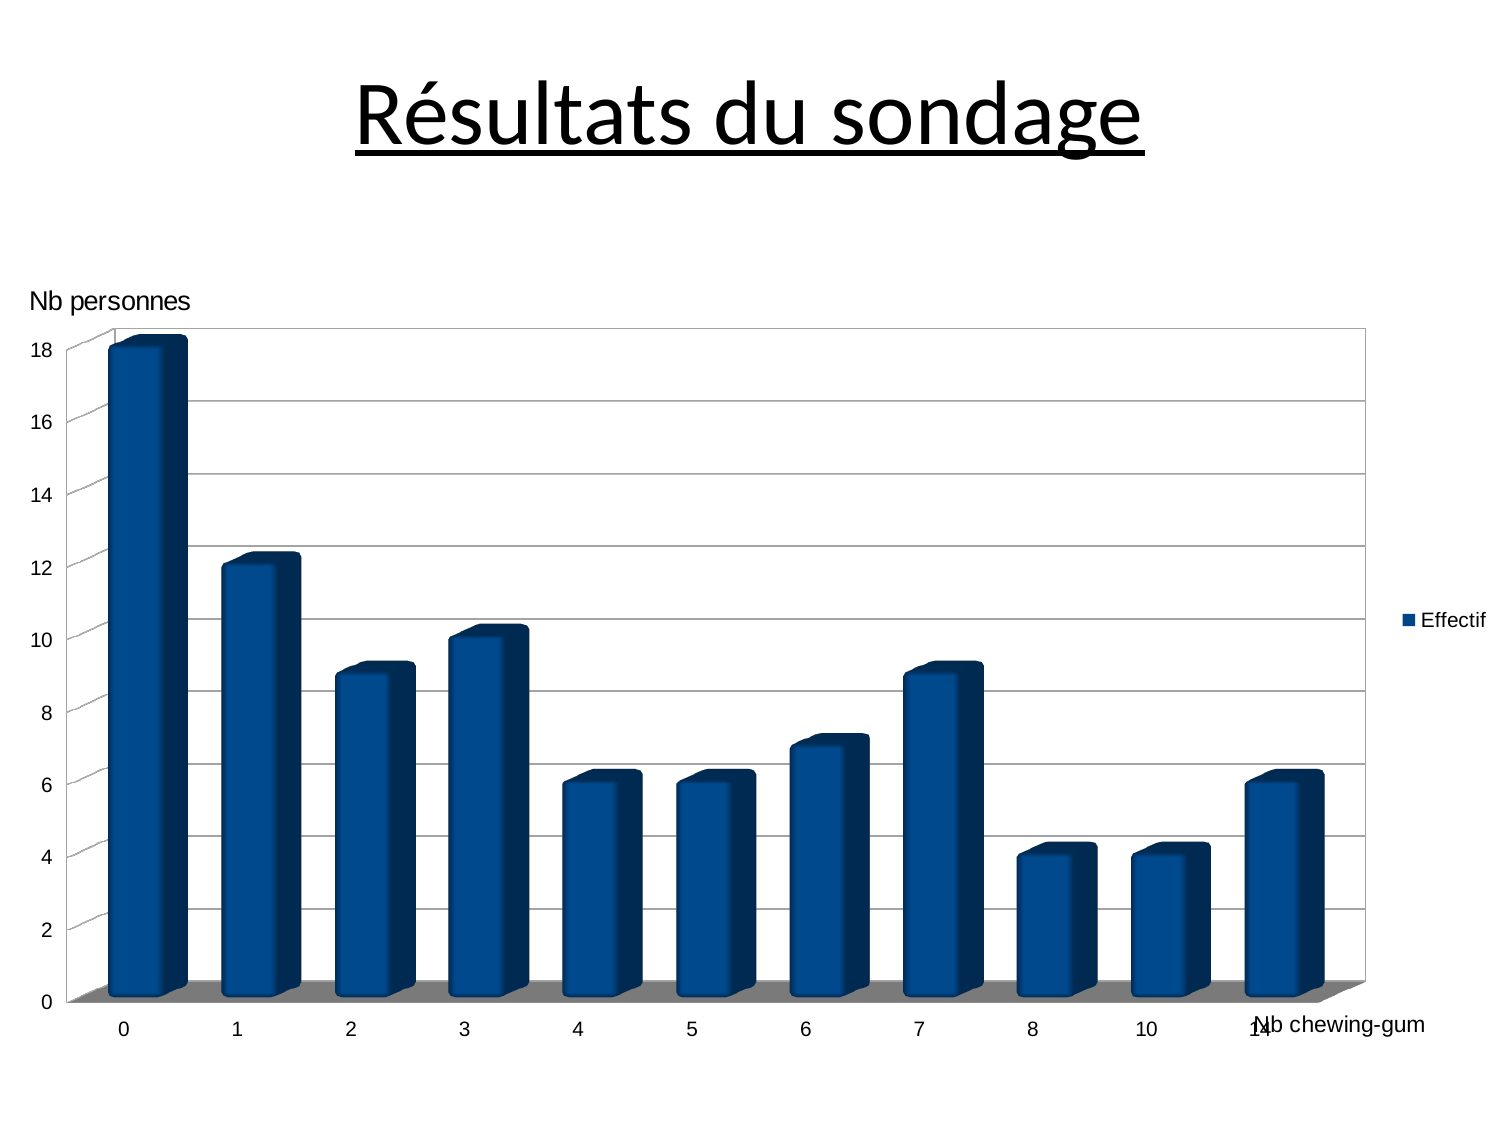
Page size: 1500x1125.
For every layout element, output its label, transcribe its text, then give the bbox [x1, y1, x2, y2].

chart [0, 177, 1500, 1063]
title Résultats du sondage [75, 45, 1425, 177]
